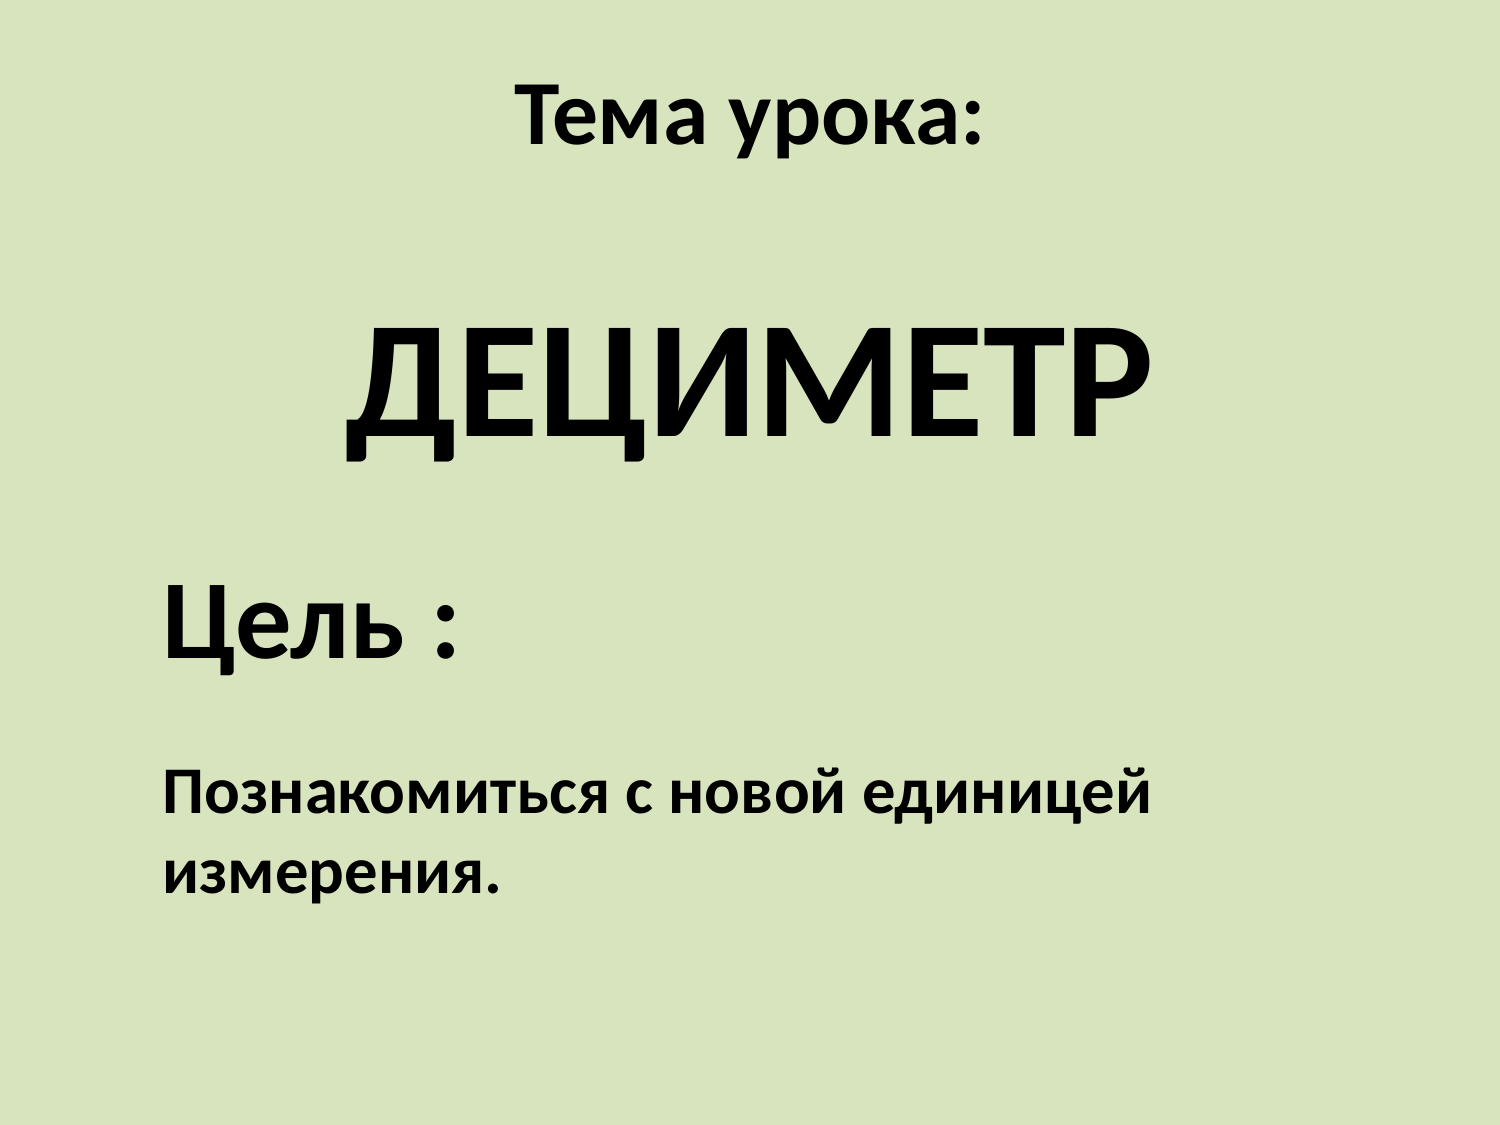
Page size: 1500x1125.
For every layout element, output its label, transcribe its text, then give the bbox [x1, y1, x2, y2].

list ДЕЦИМЕТР [75, 262, 1425, 528]
text_box Цель : [147, 538, 1341, 689]
title Тема урока: [75, 45, 1425, 233]
text_box Познакомиться с новой единицей измерения. [147, 739, 1353, 915]
